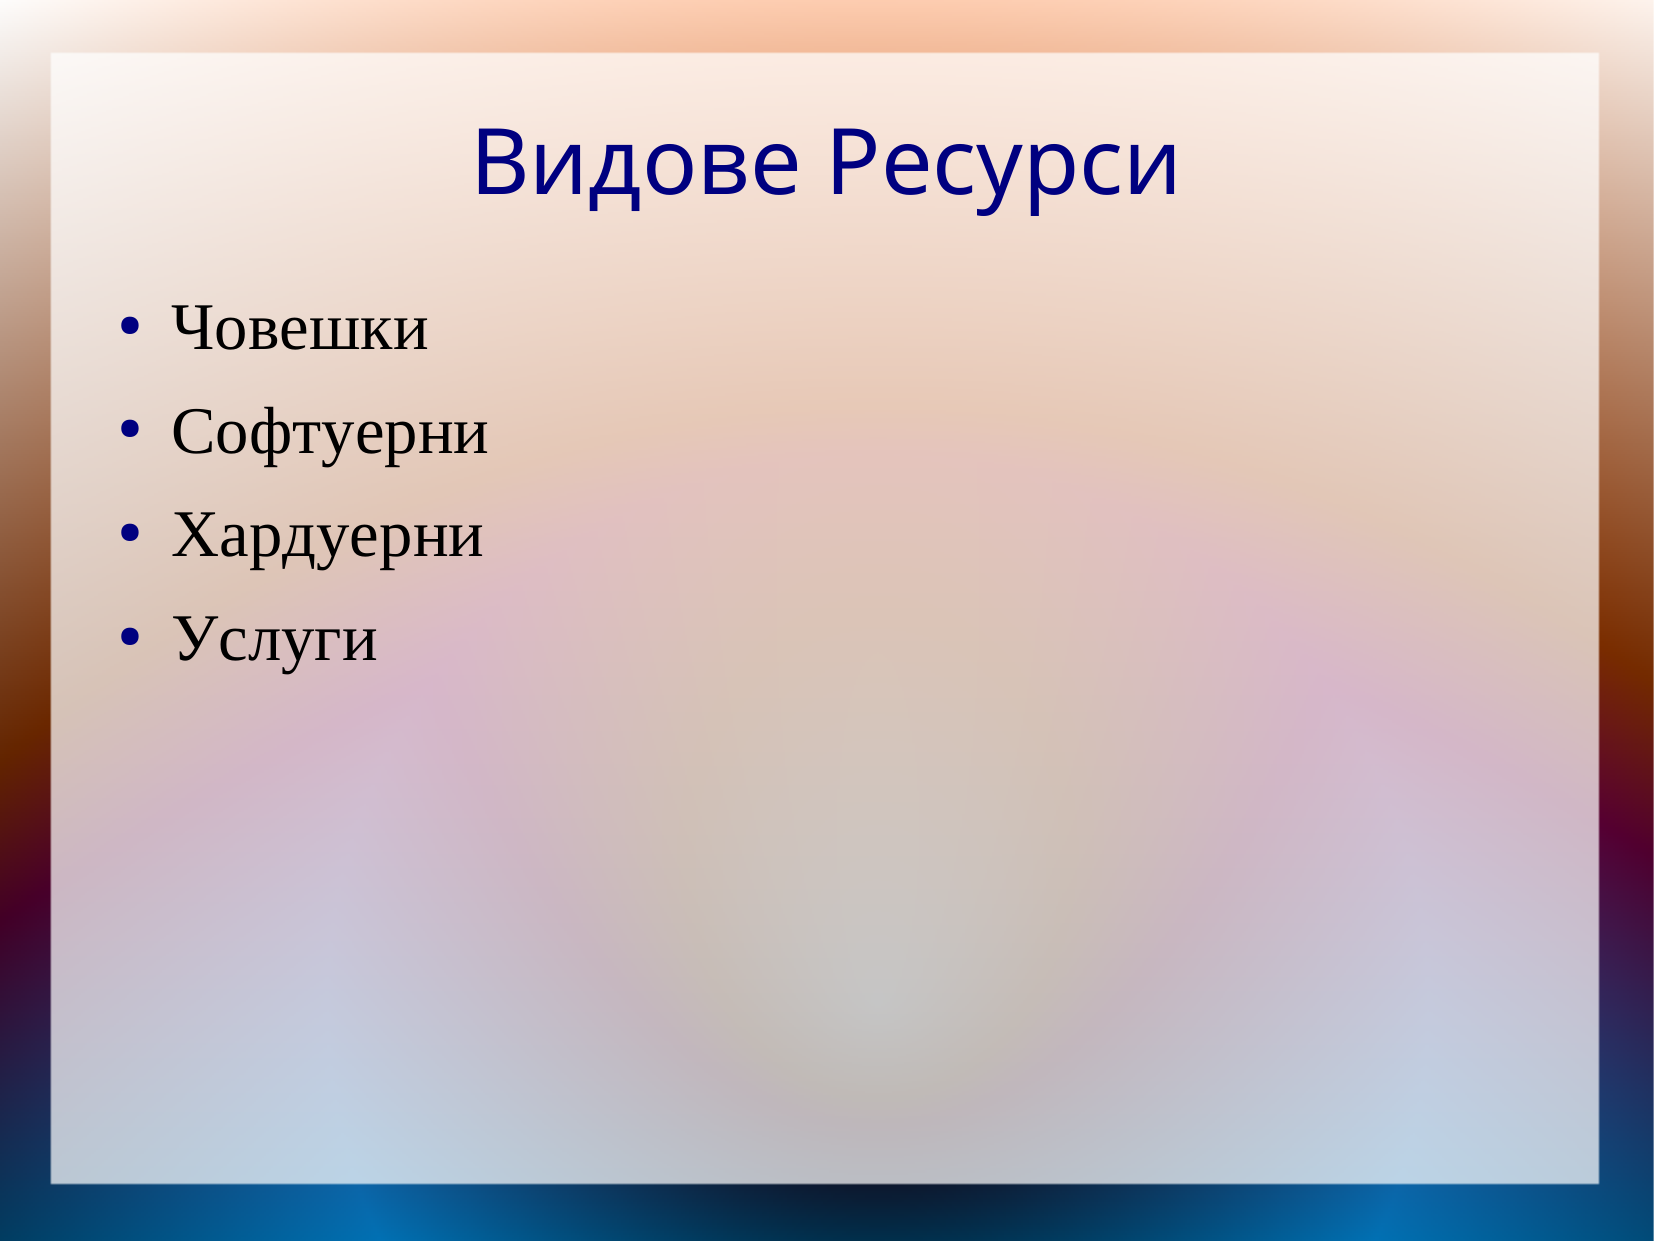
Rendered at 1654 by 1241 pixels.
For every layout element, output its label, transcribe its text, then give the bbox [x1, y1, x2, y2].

list Човешки Софтуерни Хардуерни Услуги [82, 290, 1571, 1034]
picture [0, 0, 1654, 1241]
title Видове Ресурси [82, 55, 1571, 263]
